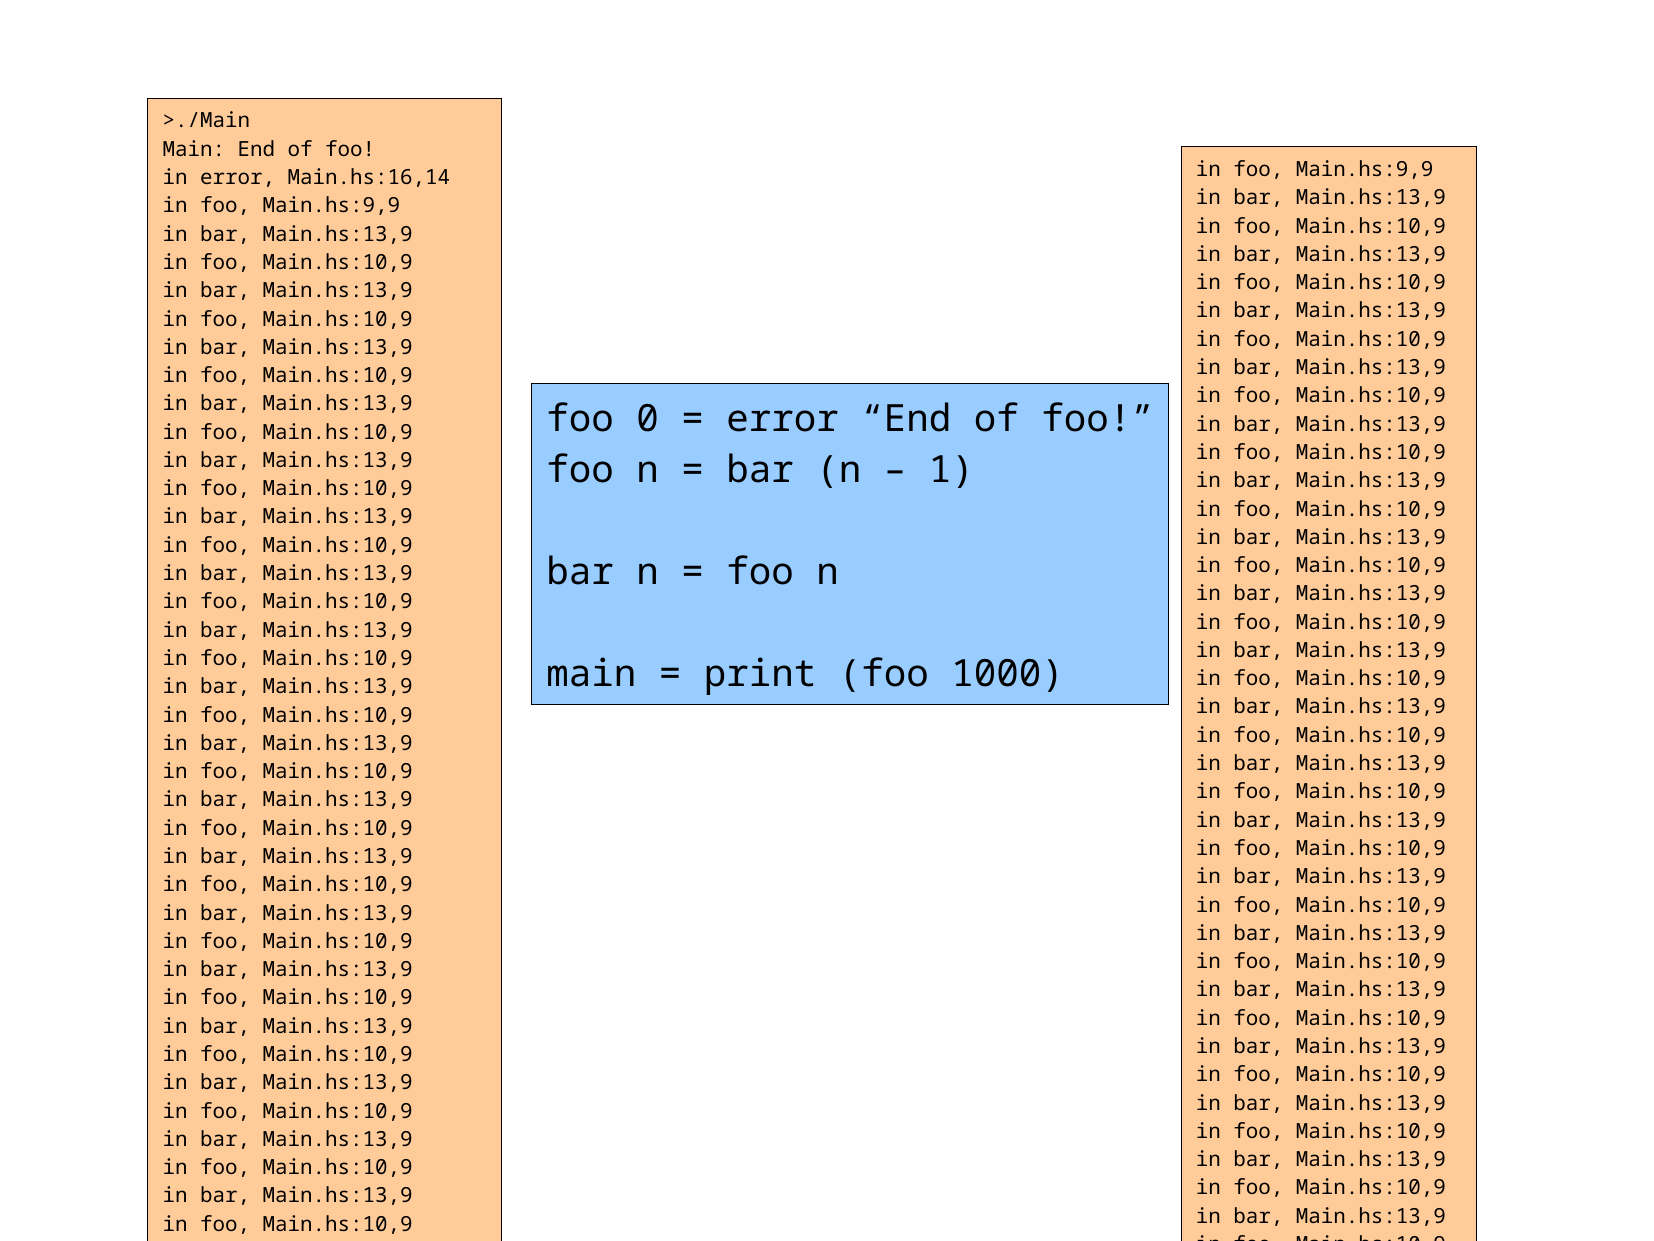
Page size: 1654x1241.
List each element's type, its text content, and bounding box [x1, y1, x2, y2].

text_box in foo, Main.hs:9,9 in bar, Main.hs:13,9 in foo, Main.hs:10,9 in bar, Main.hs:13,9 in foo, Main.hs:10,9 in bar, Main.hs:13,9 in foo, Main.hs:10,9 in bar, Main.hs:13,9 in foo, Main.hs:10,9 in bar, Main.hs:13,9 in foo, Main.hs:10,9 in bar, Main.hs:13,9 in foo, Main.hs:10,9 in bar, Main.hs:13,9 in foo, Main.hs:10,9 in bar, Main.hs:13,9 in foo, Main.hs:10,9 in bar, Main.hs:13,9 in foo, Main.hs:10,9 in bar, Main.hs:13,9 in foo, Main.hs:10,9 in bar, Main.hs:13,9 in foo, Main.hs:10,9 in bar, Main.hs:13,9 in foo, Main.hs:10,9 in bar, Main.hs:13,9 in foo, Main.hs:10,9 in bar, Main.hs:13,9 in foo, Main.hs:10,9 in bar, Main.hs:13,9 in foo, Main.hs:10,9 in bar, Main.hs:13,9 in foo, Main.hs:10,9 in bar, Main.hs:13,9 in foo, Main.hs:10,9 in bar, Main.hs:13,9 in foo, Main.hs:10,9 in bar, Main.hs:13,9 in foo, Main.hs:10,9 in bar, Main.hs:13,9 in foo, Main.hs:10,9 in main, Main.hs:6,15 [1181, 146, 1477, 1182]
text_box foo 0 = error “End of foo!” foo n = bar (n – 1) bar n = foo n main = print (foo 1000) [531, 383, 1169, 660]
text_box >./Main Main: End of foo! in error, Main.hs:16,14 in foo, Main.hs:9,9 in bar, Main.hs:13,9 in foo, Main.hs:10,9 in bar, Main.hs:13,9 in foo, Main.hs:10,9 in bar, Main.hs:13,9 in foo, Main.hs:10,9 in bar, Main.hs:13,9 in foo, Main.hs:10,9 in bar, Main.hs:13,9 in foo, Main.hs:10,9 in bar, Main.hs:13,9 in foo, Main.hs:10,9 in bar, Main.hs:13,9 in foo, Main.hs:10,9 in bar, Main.hs:13,9 in foo, Main.hs:10,9 in bar, Main.hs:13,9 in foo, Main.hs:10,9 in bar, Main.hs:13,9 in foo, Main.hs:10,9 in bar, Main.hs:13,9 in foo, Main.hs:10,9 in bar, Main.hs:13,9 in foo, Main.hs:10,9 in bar, Main.hs:13,9 in foo, Main.hs:10,9 in bar, Main.hs:13,9 in foo, Main.hs:10,9 in bar, Main.hs:13,9 in foo, Main.hs:10,9 in bar, Main.hs:13,9 in foo, Main.hs:10,9 in bar, Main.hs:13,9 in foo, Main.hs:10,9 in bar, Main.hs:13,9 in foo, Main.hs:10,9 in bar, Main.hs:13,9 in foo, Main.hs:10,9 in bar, Main.hs:13,9 in foo, Main.hs:10,9 [147, 98, 502, 1182]
